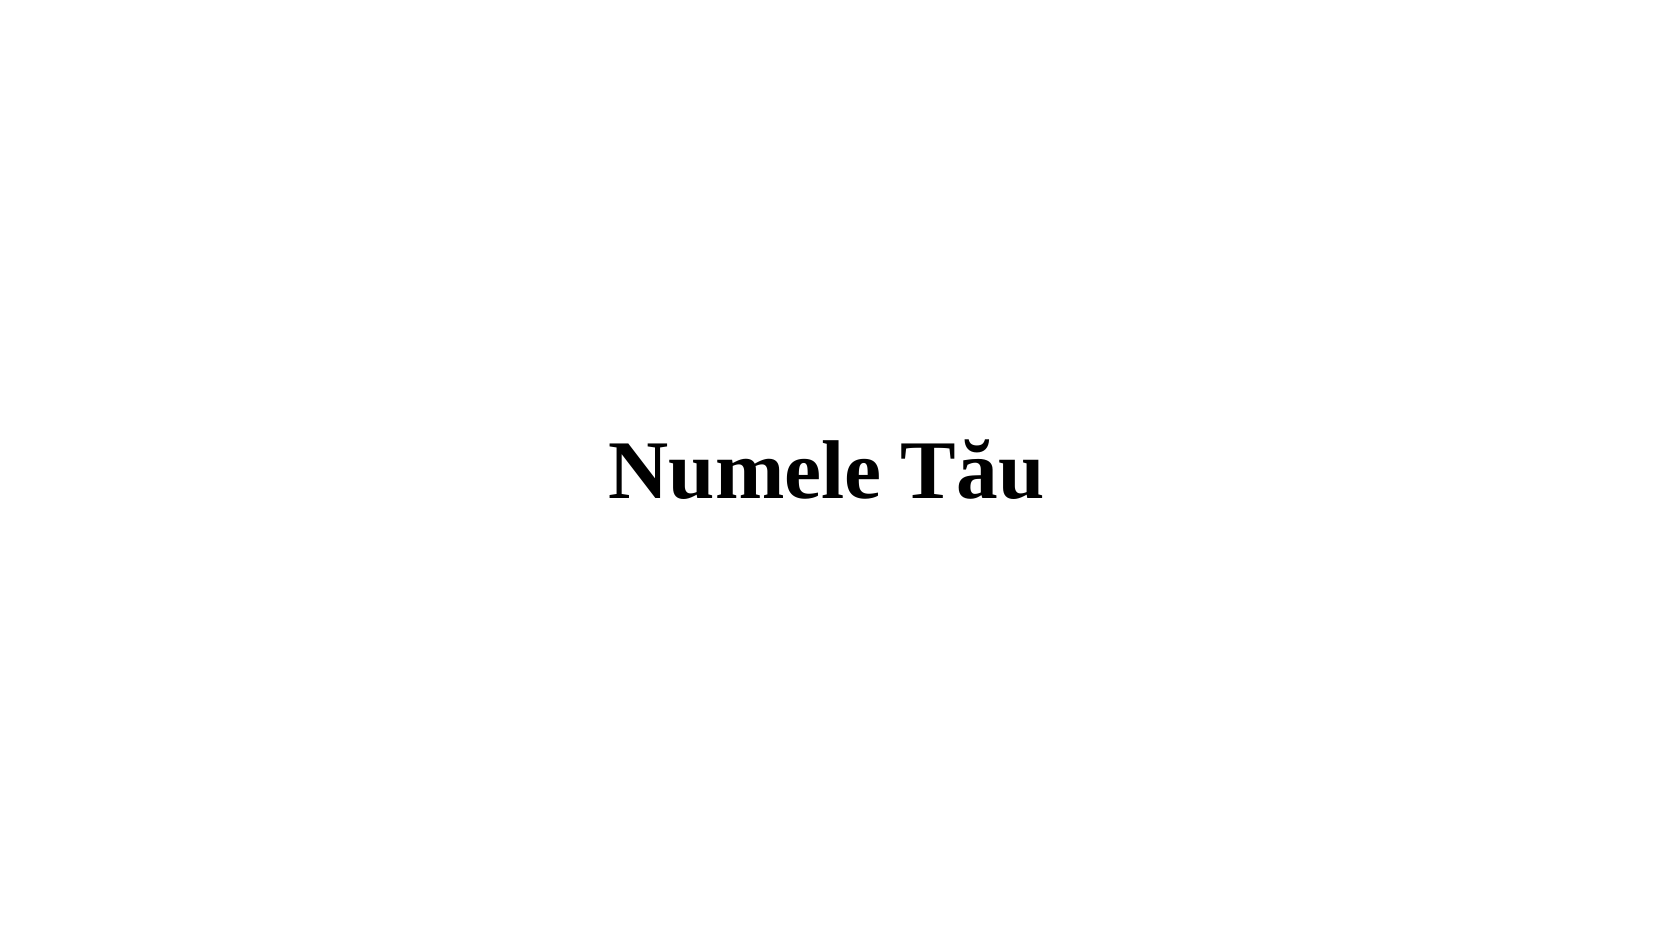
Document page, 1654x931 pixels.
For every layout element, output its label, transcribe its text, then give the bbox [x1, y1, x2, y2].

subtitle Numele Tău [300, 150, 1354, 781]
